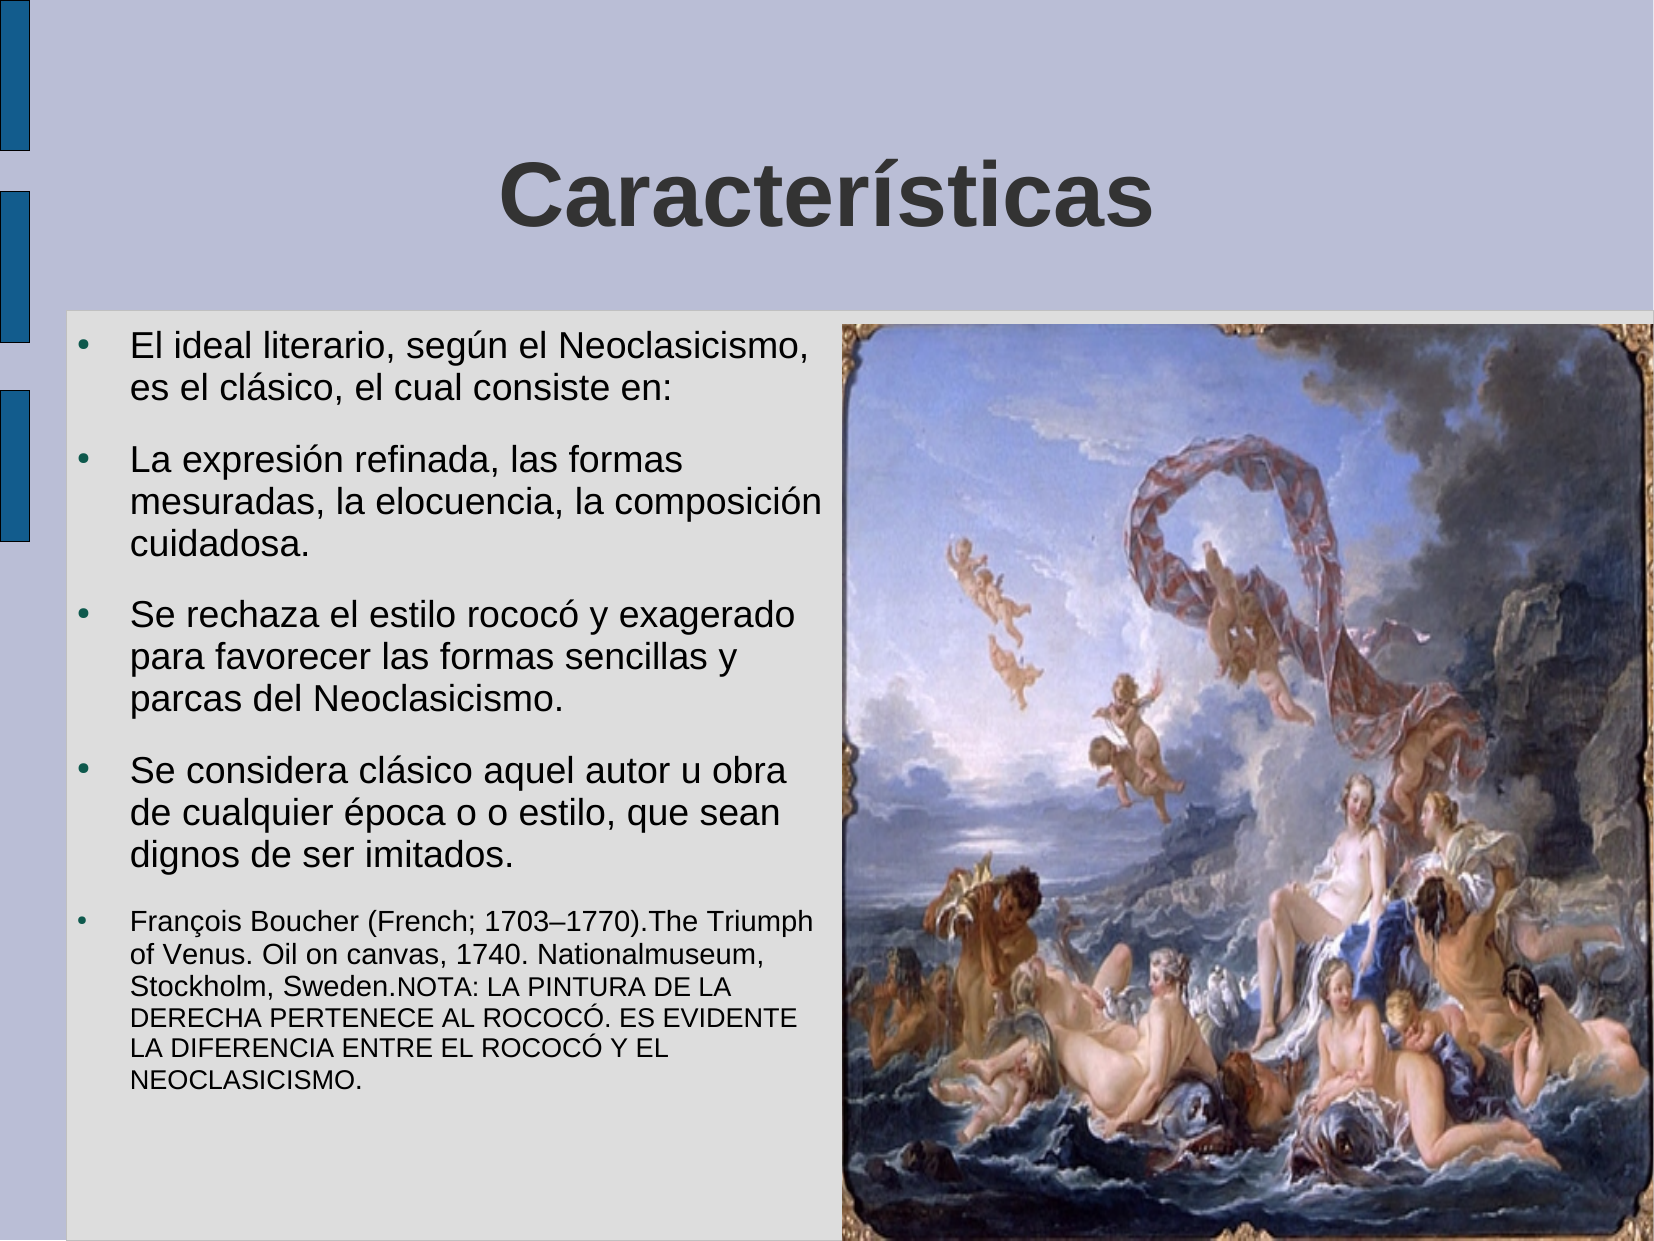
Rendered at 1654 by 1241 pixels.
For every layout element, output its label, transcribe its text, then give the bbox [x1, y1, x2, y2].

title Características [121, 91, 1534, 299]
list El ideal literario, según el Neoclasicismo, es el clásico, el cual consiste en: La expresión refinada, las formas mesuradas, la elocuencia, la composición cuidadosa. Se rechaza el estilo rococó y exagerado para favorecer las formas sencillas y parcas del Neoclasicismo. Se considera clásico aquel autor u obra de cualquier época o o estilo, que sean dignos de ser imitados. François Boucher (French; 1703–1770).The Triumph of Venus. Oil on canvas, 1740. Nationalmuseum, Stockholm, Sweden.NOTA: LA PINTURA DE LA DERECHA PERTENECE AL ROCOCÓ. ES EVIDENTE LA DIFERENCIA ENTRE EL ROCOCÓ Y EL NEOCLASICISMO. [59, 324, 827, 1182]
picture [842, 324, 1654, 1241]
